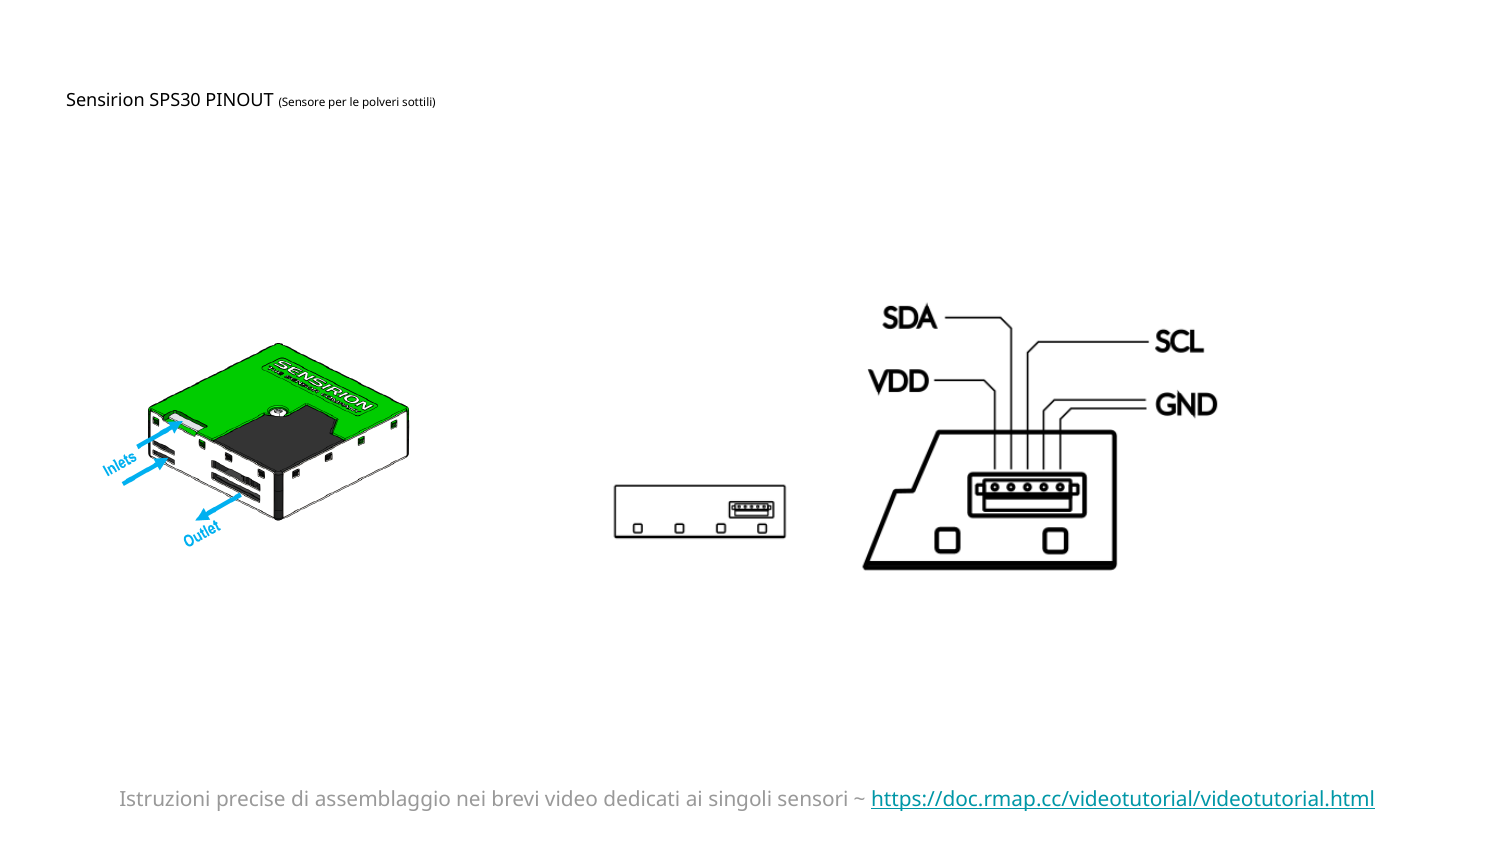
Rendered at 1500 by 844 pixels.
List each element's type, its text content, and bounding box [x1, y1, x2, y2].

title Sensirion SPS30 PINOUT (Sensore per le polveri sottili) [51, 72, 1449, 167]
text_box Istruzioni precise di assemblaggio nei brevi video dedicati ai singoli sensori ~ https://doc.rmap.cc/videotutorial/videotutorial.html [0, 770, 1500, 829]
picture [556, 234, 1289, 645]
picture [97, 320, 432, 559]
